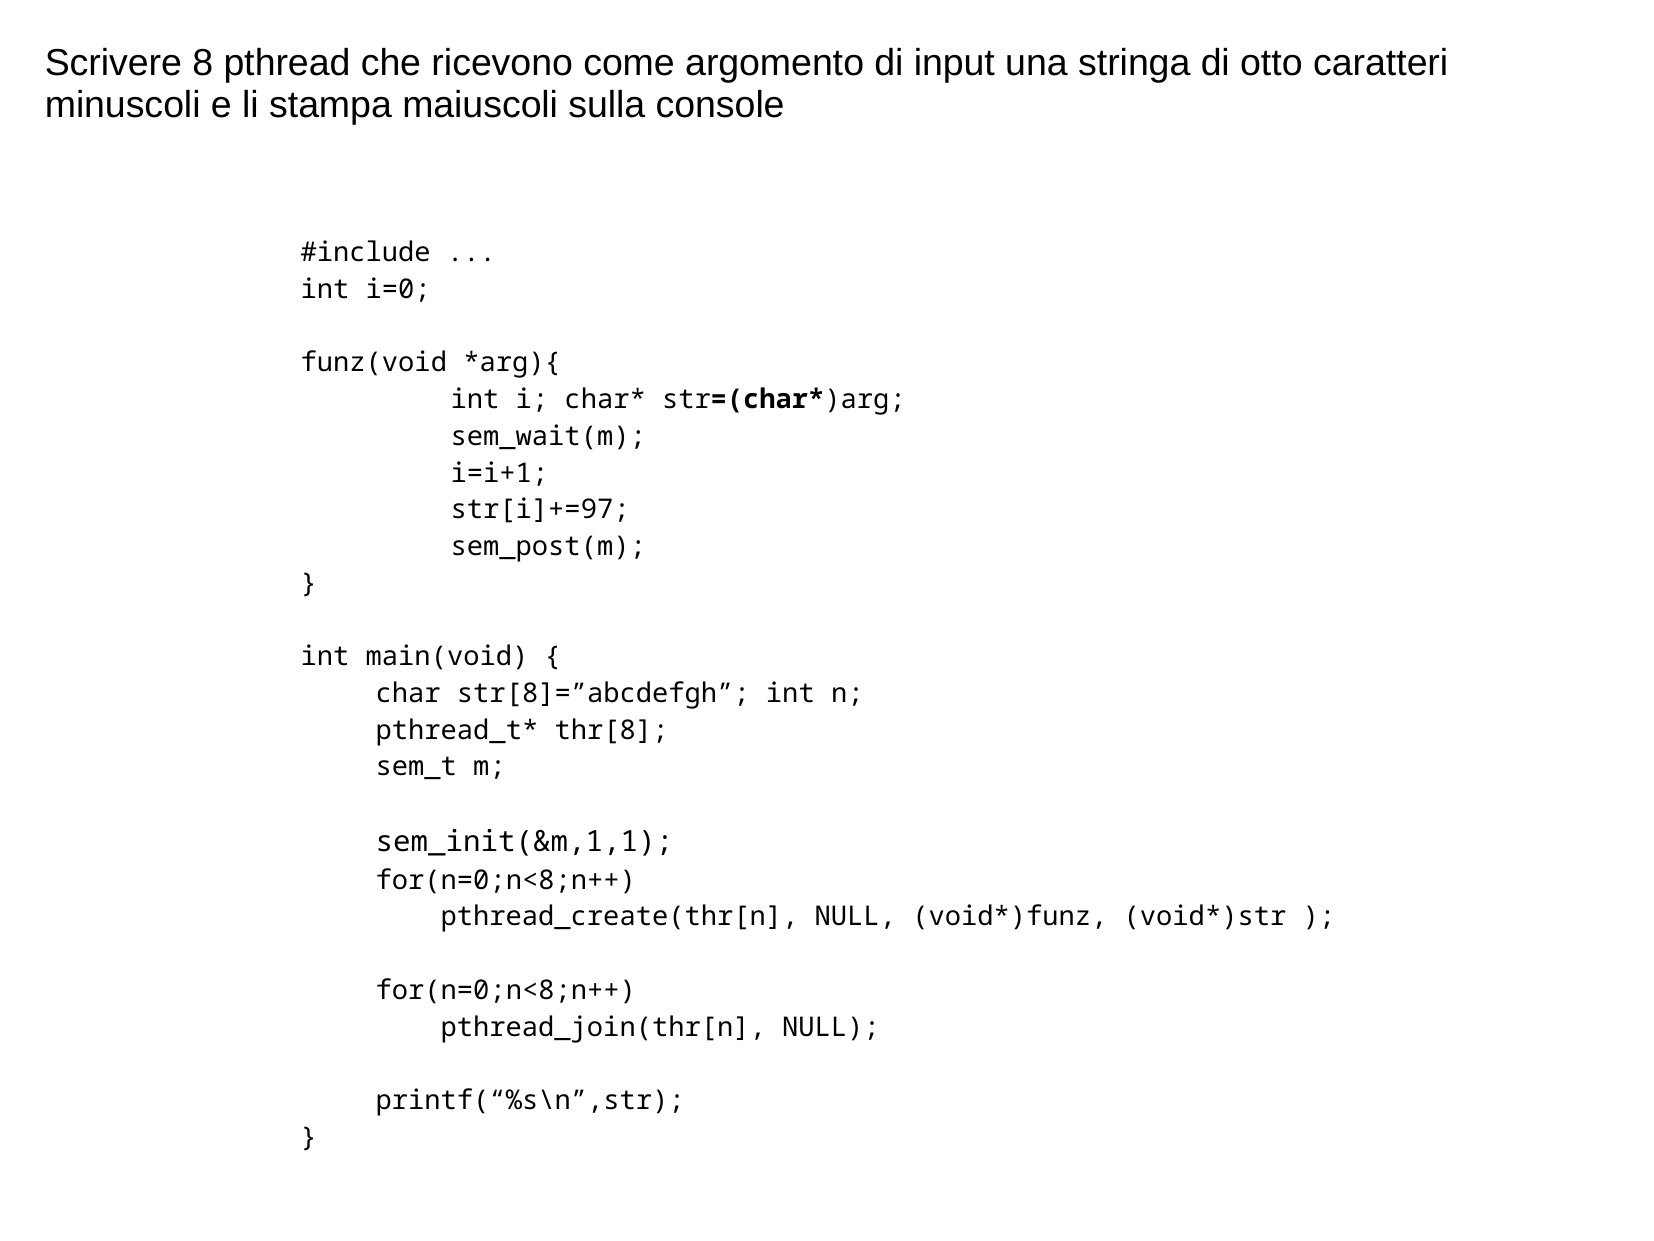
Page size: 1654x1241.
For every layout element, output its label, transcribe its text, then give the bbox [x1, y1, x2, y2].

text_box #include ... int i=0; funz(void *arg){ int i; char* str=(char*)arg; sem_wait(m); i=i+1; str[i]+=97; sem_post(m); } int main(void) { char str[8]=”abcdefgh”; int n; pthread_t* thr[8]; sem_t m; sem_init(&m,1,1); for(n=0;n<8;n++) pthread_create(thr[n], NULL, (void*)funz, (void*)str ); for(n=0;n<8;n++) pthread_join(thr[n], NULL); printf(“%s\n”,str); } [285, 225, 1366, 1125]
text_box Scrivere 8 pthread che ricevono come argomento di input una stringa di otto caratteri minuscoli e li stampa maiuscoli sulla console [30, 33, 1621, 133]
